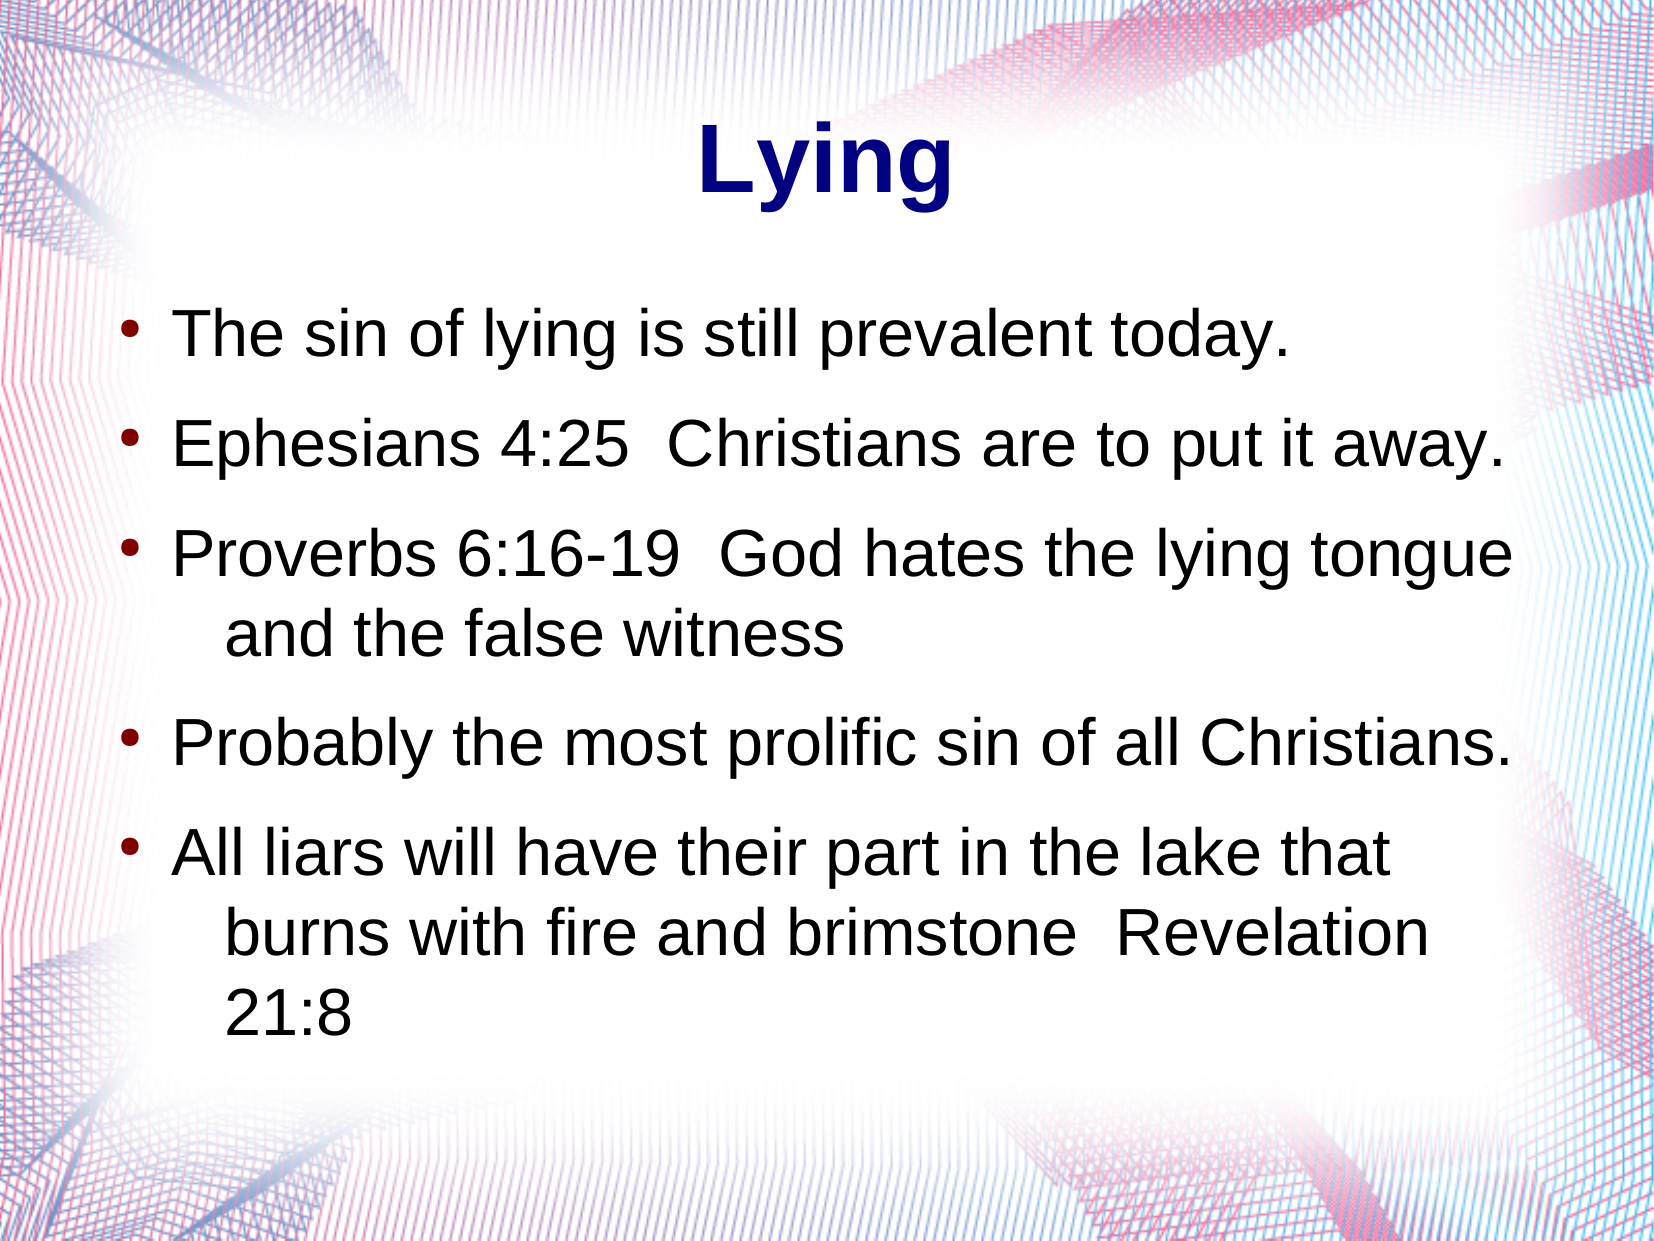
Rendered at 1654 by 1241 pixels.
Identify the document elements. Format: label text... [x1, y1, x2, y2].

list The sin of lying is still prevalent today. Ephesians 4:25 Christians are to put it away. Proverbs 6:16-19 God hates the lying tongue and the false witness Probably the most prolific sin of all Christians. All liars will have their part in the lake that burns with fire and brimstone Revelation 21:8 [82, 290, 1571, 1109]
title Lying [82, 49, 1571, 257]
